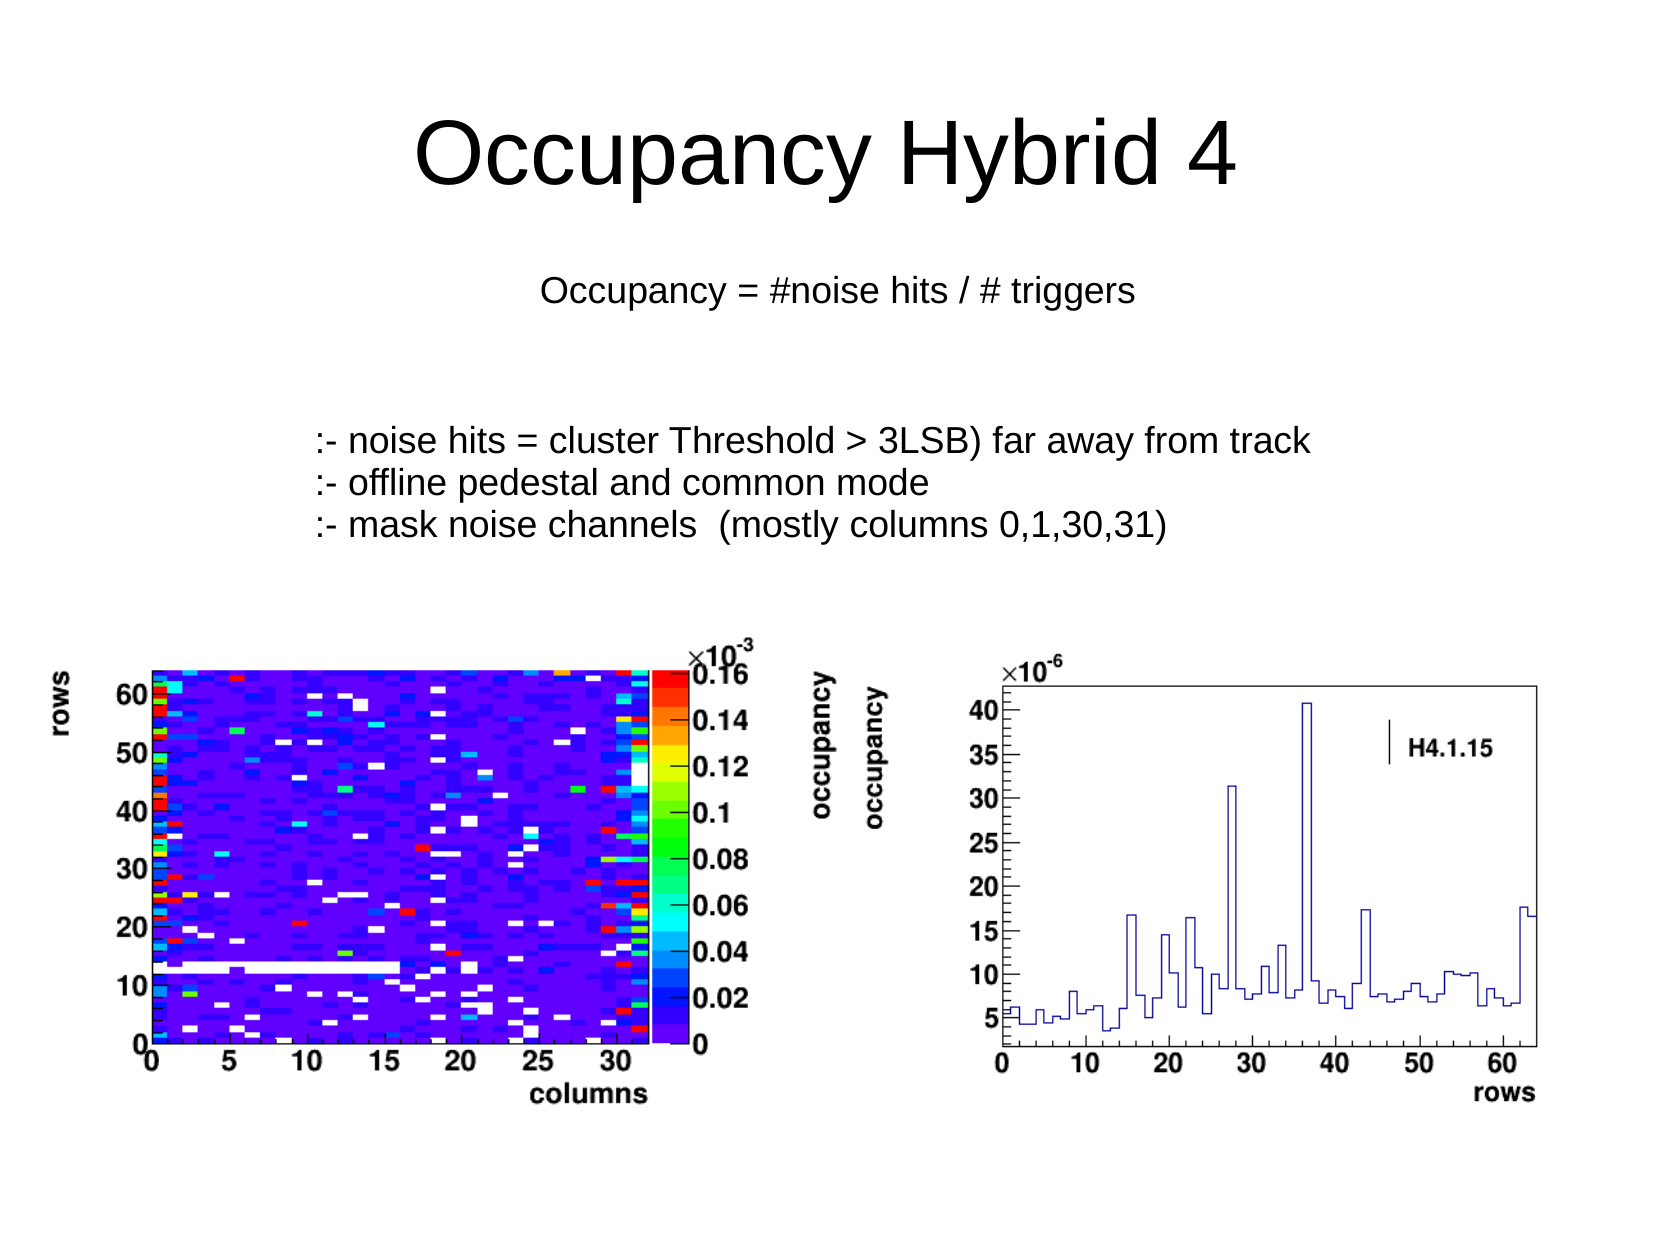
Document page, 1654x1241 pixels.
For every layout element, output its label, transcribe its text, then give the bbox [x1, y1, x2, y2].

text_box :- noise hits = cluster Threshold > 3LSB) far away from track :- offline pedestal and common mode :- mask noise channels (mostly columns 0,1,30,31) [300, 412, 1327, 554]
picture [37, 620, 1613, 1126]
title Occupancy Hybrid 4 [82, 49, 1571, 257]
text_box Occupancy = #noise hits / # triggers [525, 262, 1162, 320]
